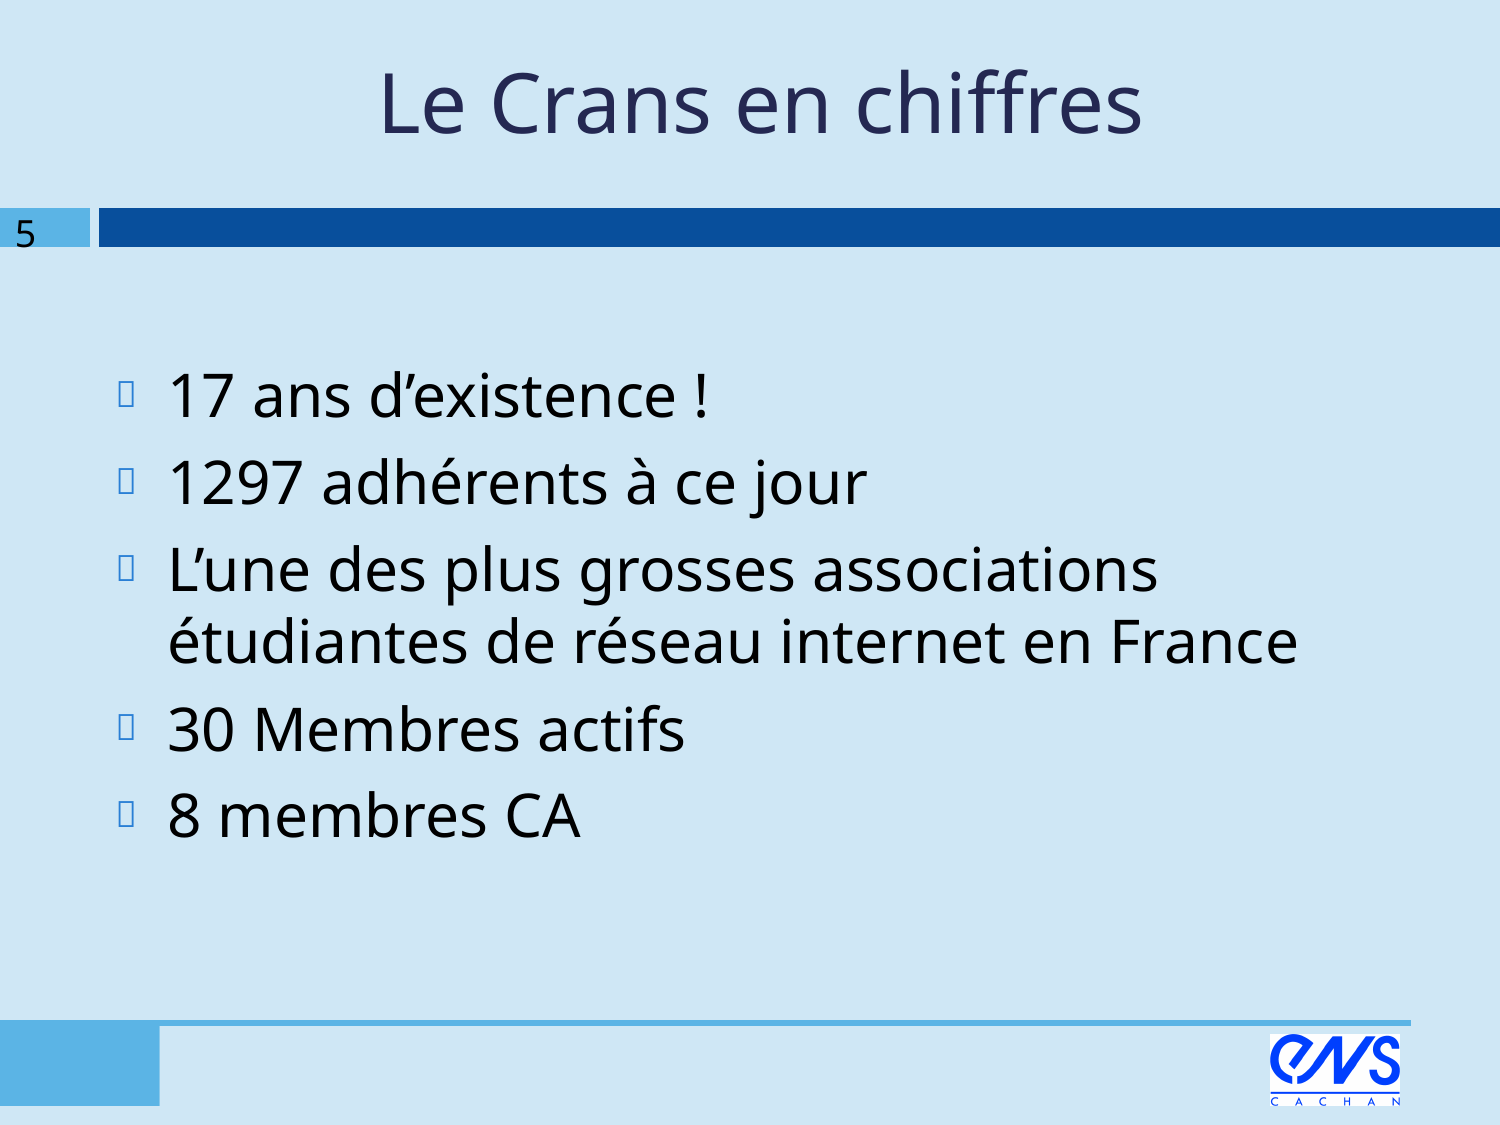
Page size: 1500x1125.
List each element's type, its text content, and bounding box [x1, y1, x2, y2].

title Le Crans en chiffres [106, 42, 1438, 212]
picture [28, 208, 1500, 247]
picture [0, 243, 18, 247]
picture [1270, 1034, 1400, 1106]
list 17 ans d’existence ! 1297 adhérents à ce jour L’une des plus grosses associations étudiantes de réseau internet en France 30 Membres actifs 8 membres CA [100, 262, 1438, 1000]
slide_number <numéro> [0, 202, 88, 243]
